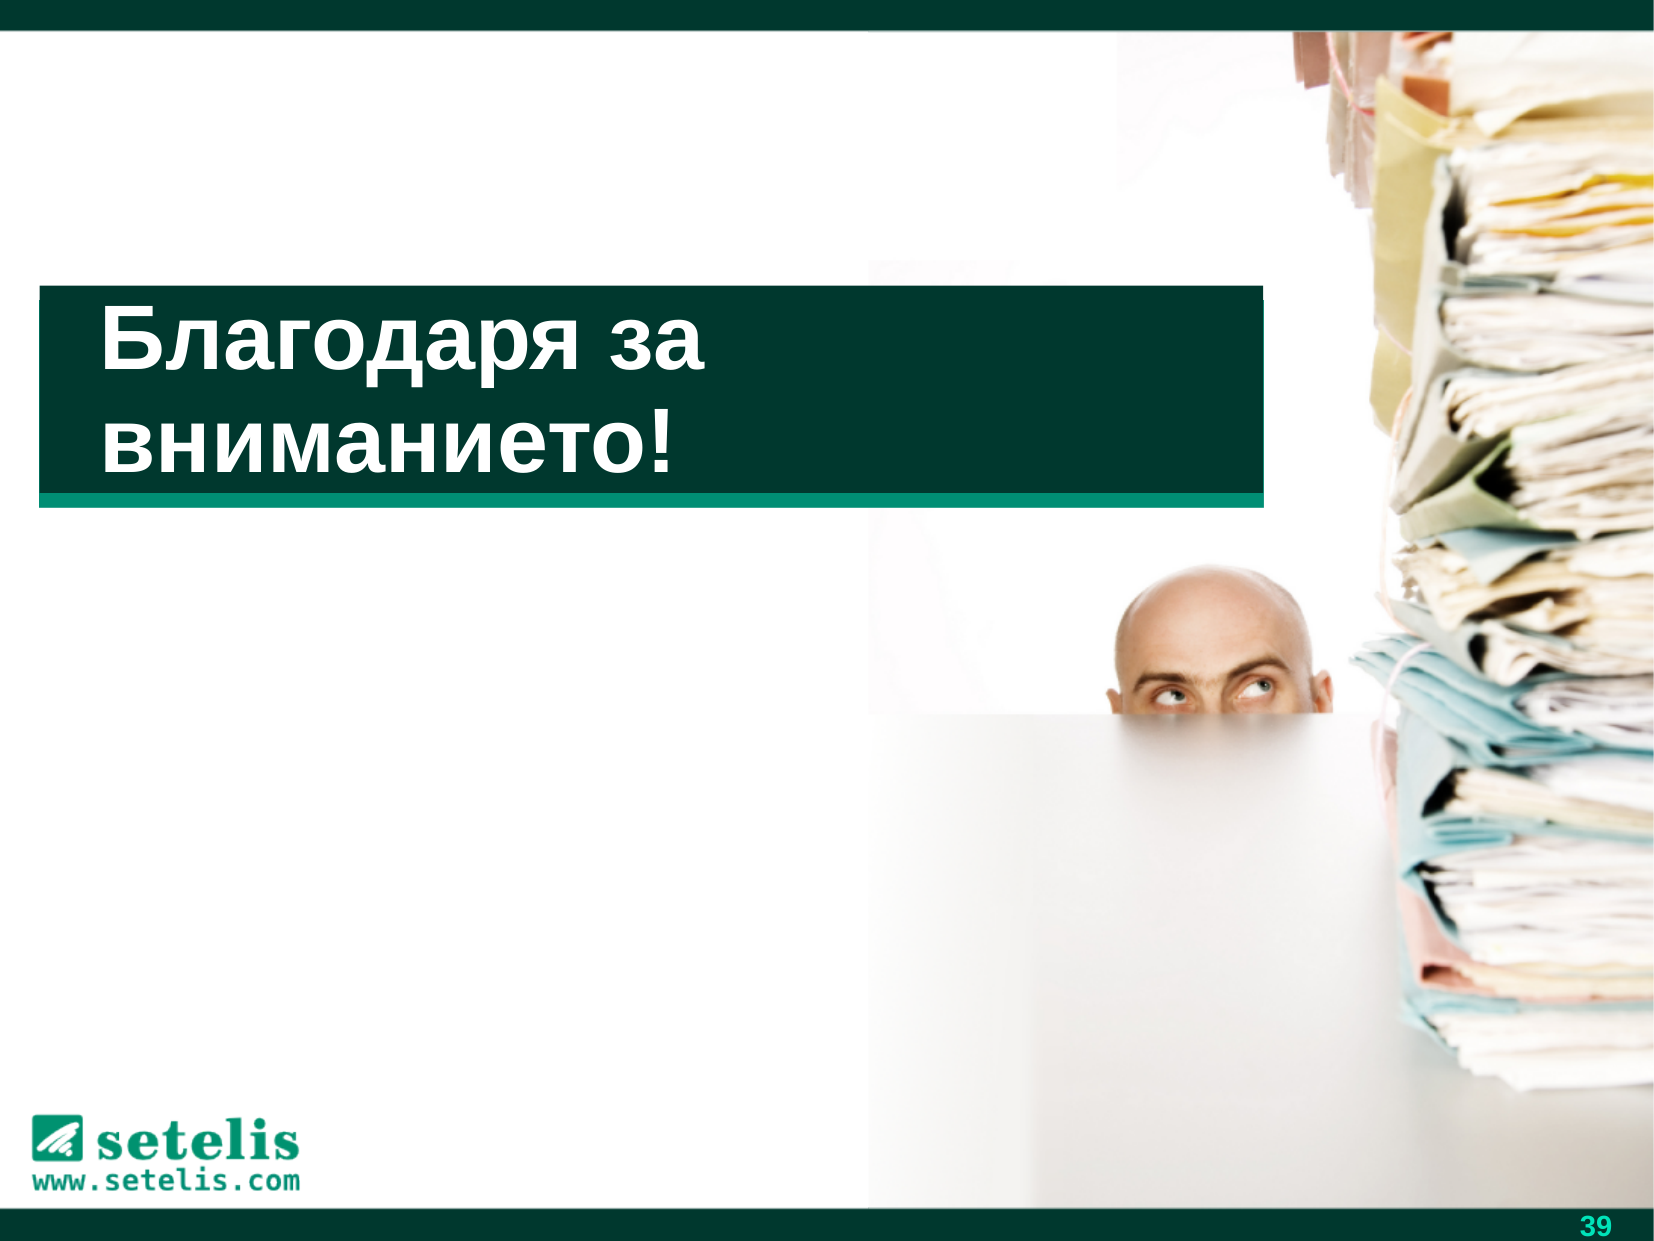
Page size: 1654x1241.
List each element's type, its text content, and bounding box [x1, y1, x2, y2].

picture [0, 0, 1654, 1241]
title Благодаря за вниманието! [39, 285, 1264, 493]
